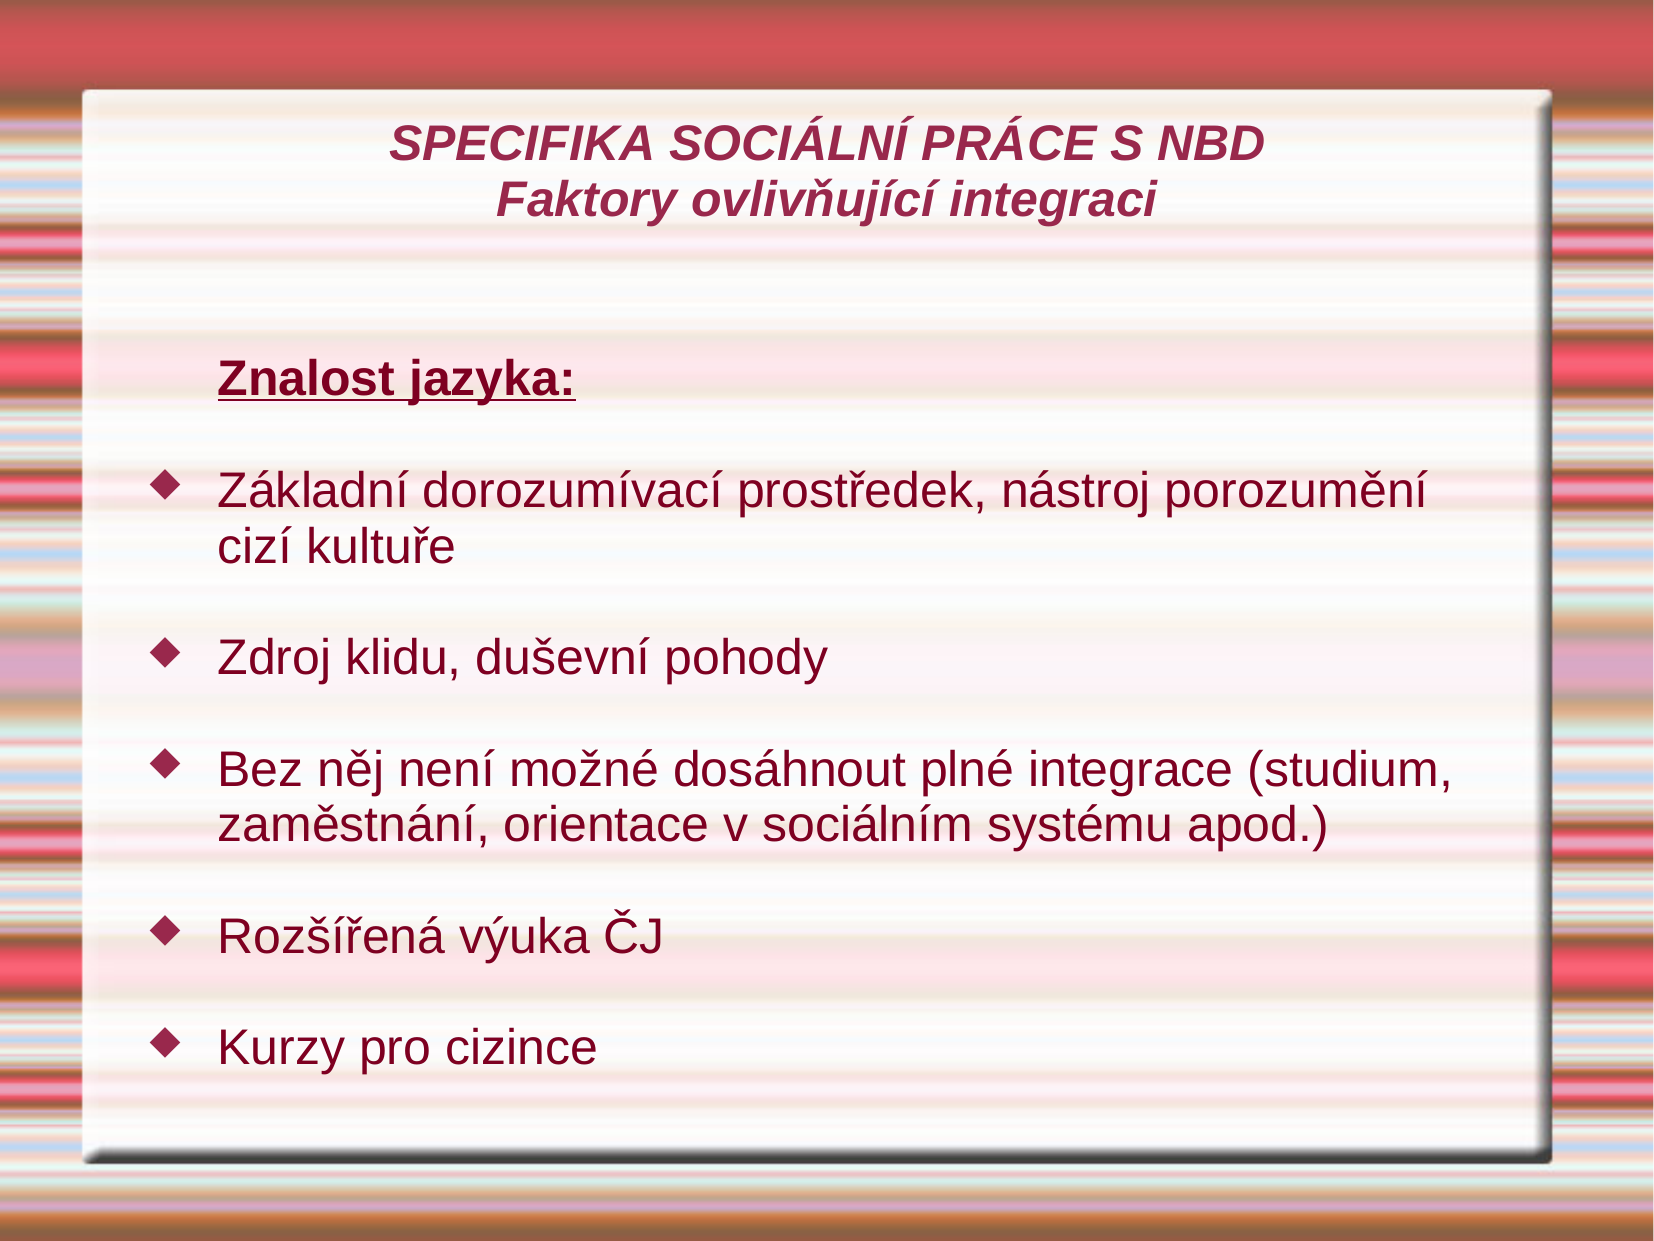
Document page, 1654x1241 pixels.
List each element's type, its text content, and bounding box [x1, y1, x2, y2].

list Znalost jazyka: Základní dorozumívací prostředek, nástroj porozumění cizí kultuře Zdroj klidu, duševní pohody Bez něj není možné dosáhnout plné integrace (studium, zaměstnání, orientace v sociálním systému apod.) Rozšířená výuka ČJ Kurzy pro cizince [134, 350, 1516, 1132]
picture [0, 0, 1654, 1241]
title SPECIFIKA SOCIÁLNÍ PRÁCE S NBD Faktory ovlivňující integraci [121, 50, 1534, 237]
